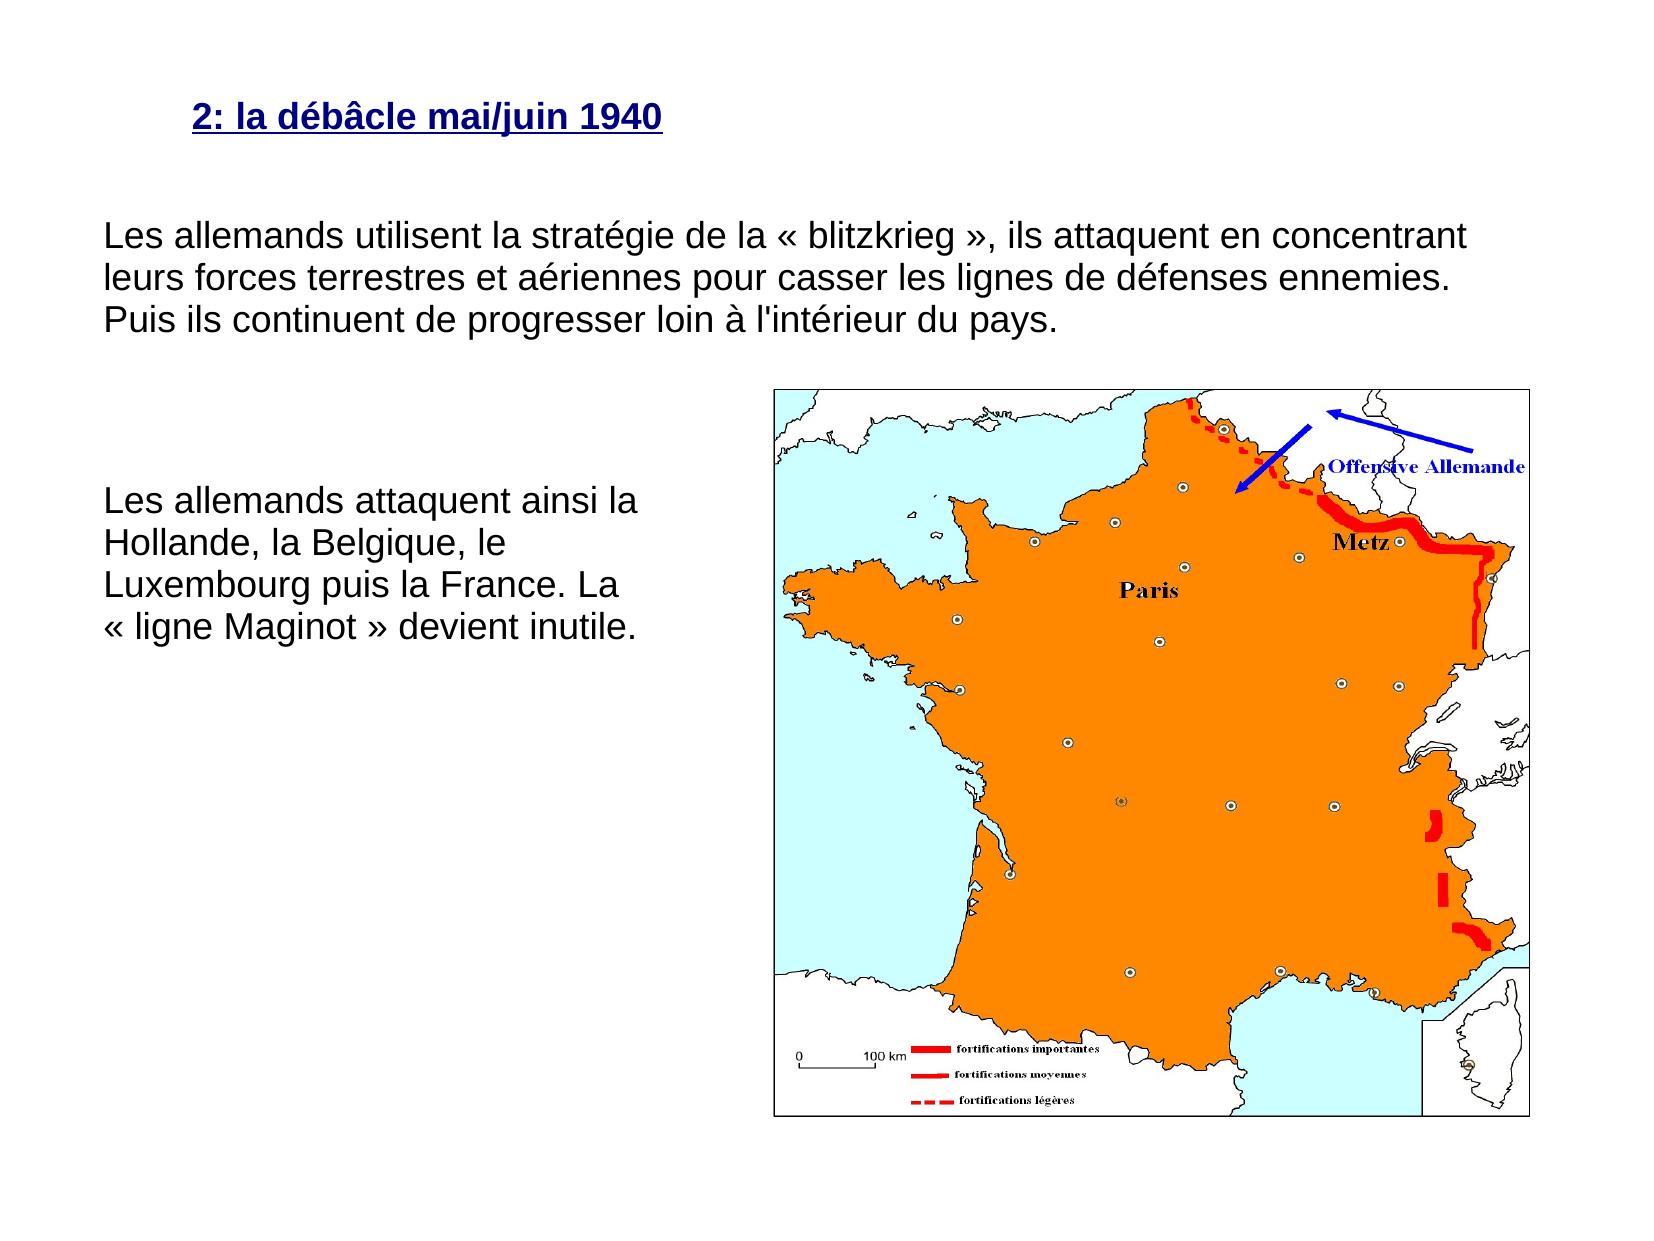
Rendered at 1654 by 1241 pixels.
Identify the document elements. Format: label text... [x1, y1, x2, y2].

text_box Les allemands utilisent la stratégie de la « blitzkrieg », ils attaquent en concentrant leurs forces terrestres et aériennes pour casser les lignes de défenses ennemies. Puis ils continuent de progresser loin à l'intérieur du pays. [88, 206, 1536, 348]
text_box 2: la débâcle mai/juin 1940 [177, 88, 1359, 147]
picture [767, 383, 1536, 1123]
text_box Les allemands attaquent ainsi la Hollande, la Belgique, le Luxembourg puis la France. La « ligne Maginot » devient inutile. [88, 472, 709, 680]
